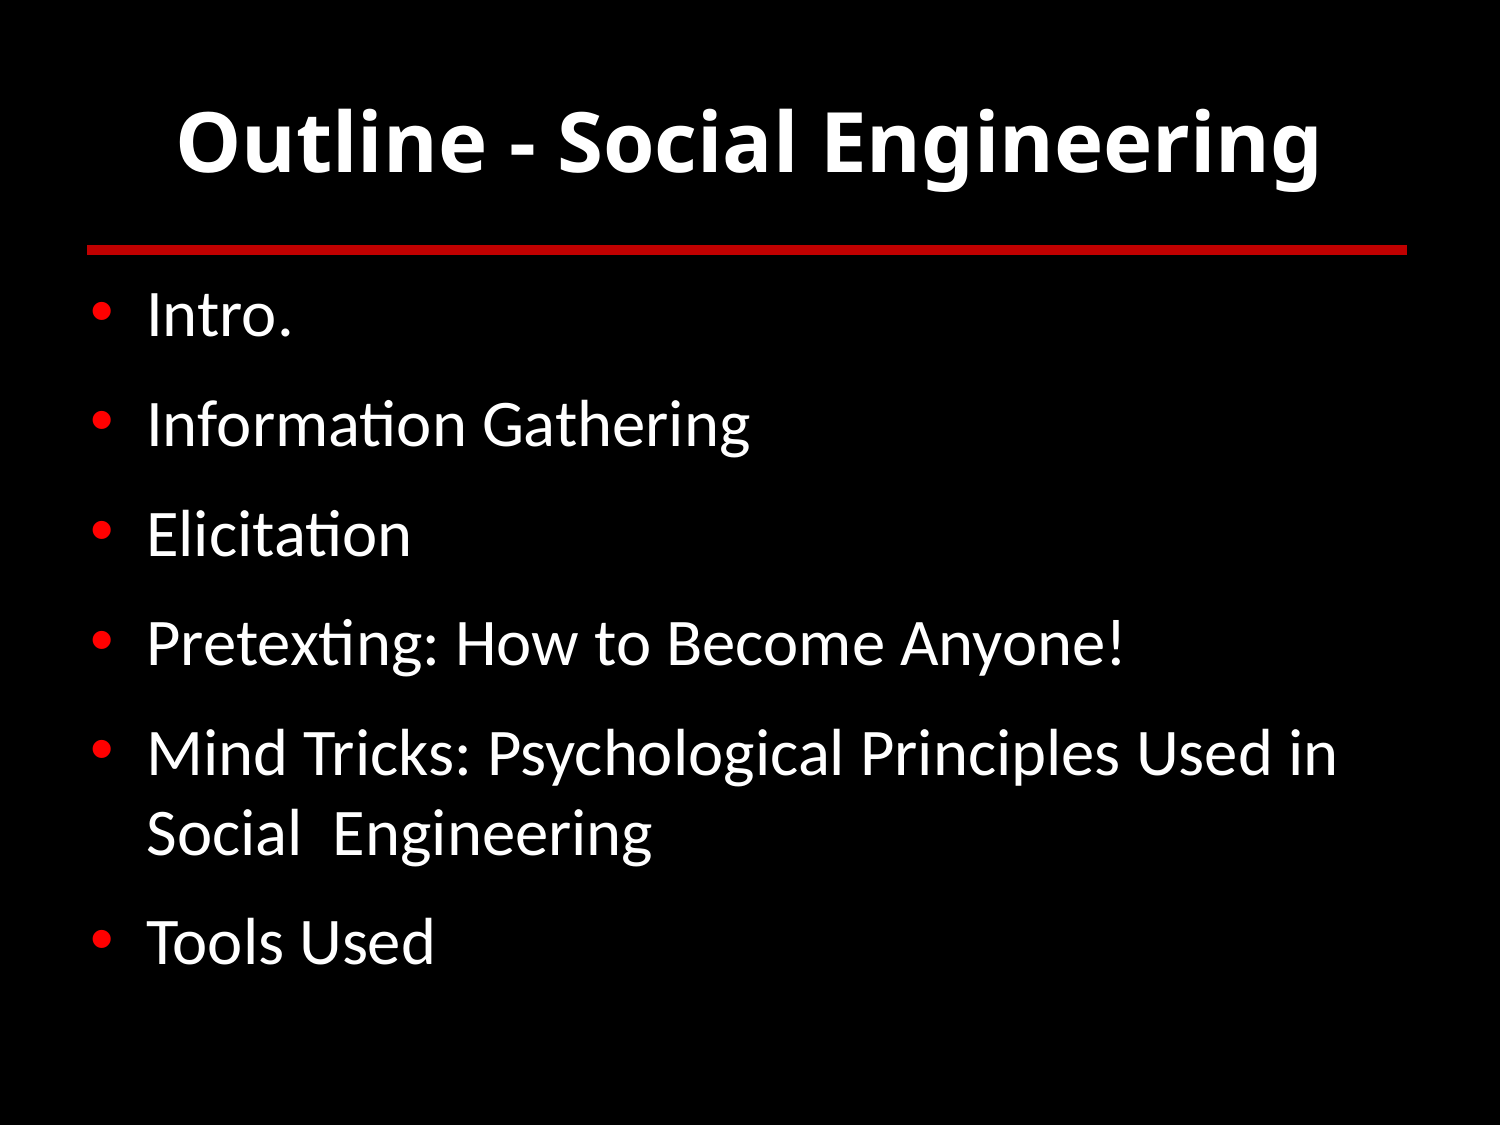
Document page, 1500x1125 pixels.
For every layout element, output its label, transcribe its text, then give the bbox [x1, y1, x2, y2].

title Outline - Social Engineering [75, 45, 1425, 233]
list Intro. Information Gathering Elicitation Pretexting: How to Become Anyone! Mind Tricks: Psychological Principles Used in Social Engineering Tools Used [75, 262, 1425, 1005]
